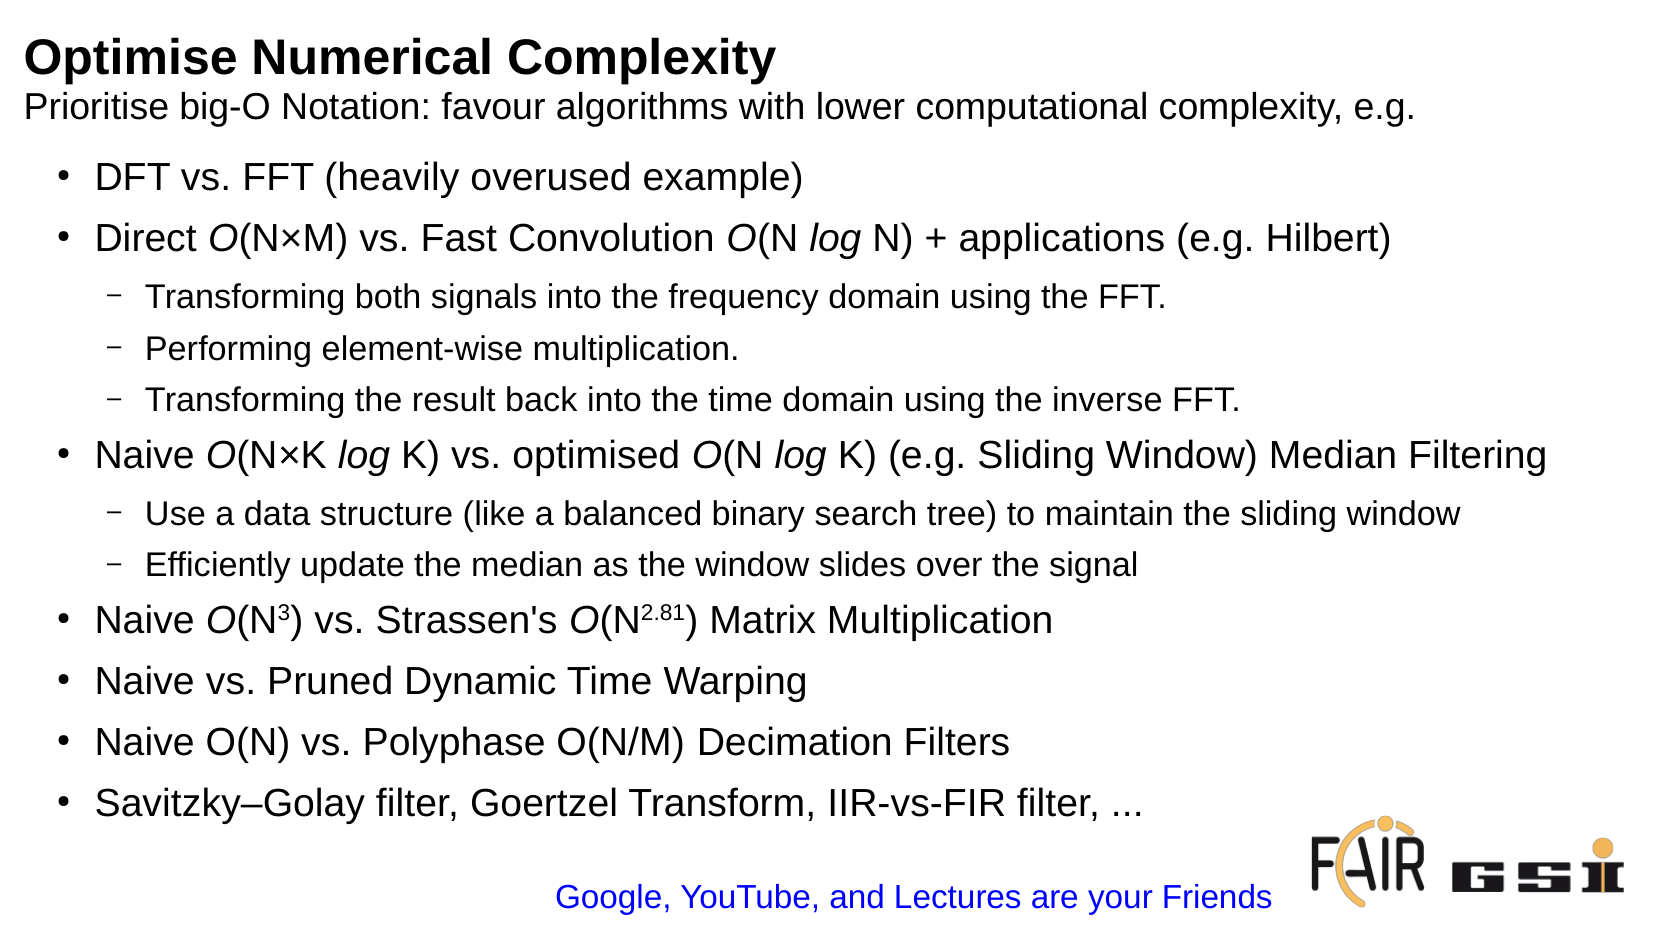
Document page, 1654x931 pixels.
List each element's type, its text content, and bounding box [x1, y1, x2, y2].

list DFT vs. FFT (heavily overused example) Direct O(N×M) vs. Fast Convolution O(N log N) + applications (e.g. Hilbert) Transforming both signals into the frequency domain using the FFT. Performing element-wise multiplication. Transforming the result back into the time domain using the inverse FFT. Naive O(N×K log K) vs. optimised O(N log K) (e.g. Sliding Window) Median Filtering Use a data structure (like a balanced binary search tree) to maintain the sliding window Efficiently update the median as the window slides over the signal Naive O(N3) vs. Strassen's O(N2.81) Matrix Multiplication Naive vs. Pruned Dynamic Time Warping Naive O(N) vs. Polyphase O(N/M) Decimation Filters Savitzky–Golay filter, Goertzel Transform, IIR-vs-FIR filter, ... [44, 155, 1610, 827]
title Optimise Numerical Complexity Prioritise big-O Notation: favour algorithms with lower computational complexity, e.g. [23, 29, 1638, 128]
text_box Google, YouTube, and Lectures are your Friends [540, 871, 1345, 923]
picture [1311, 827, 1426, 910]
picture [1451, 836, 1626, 895]
